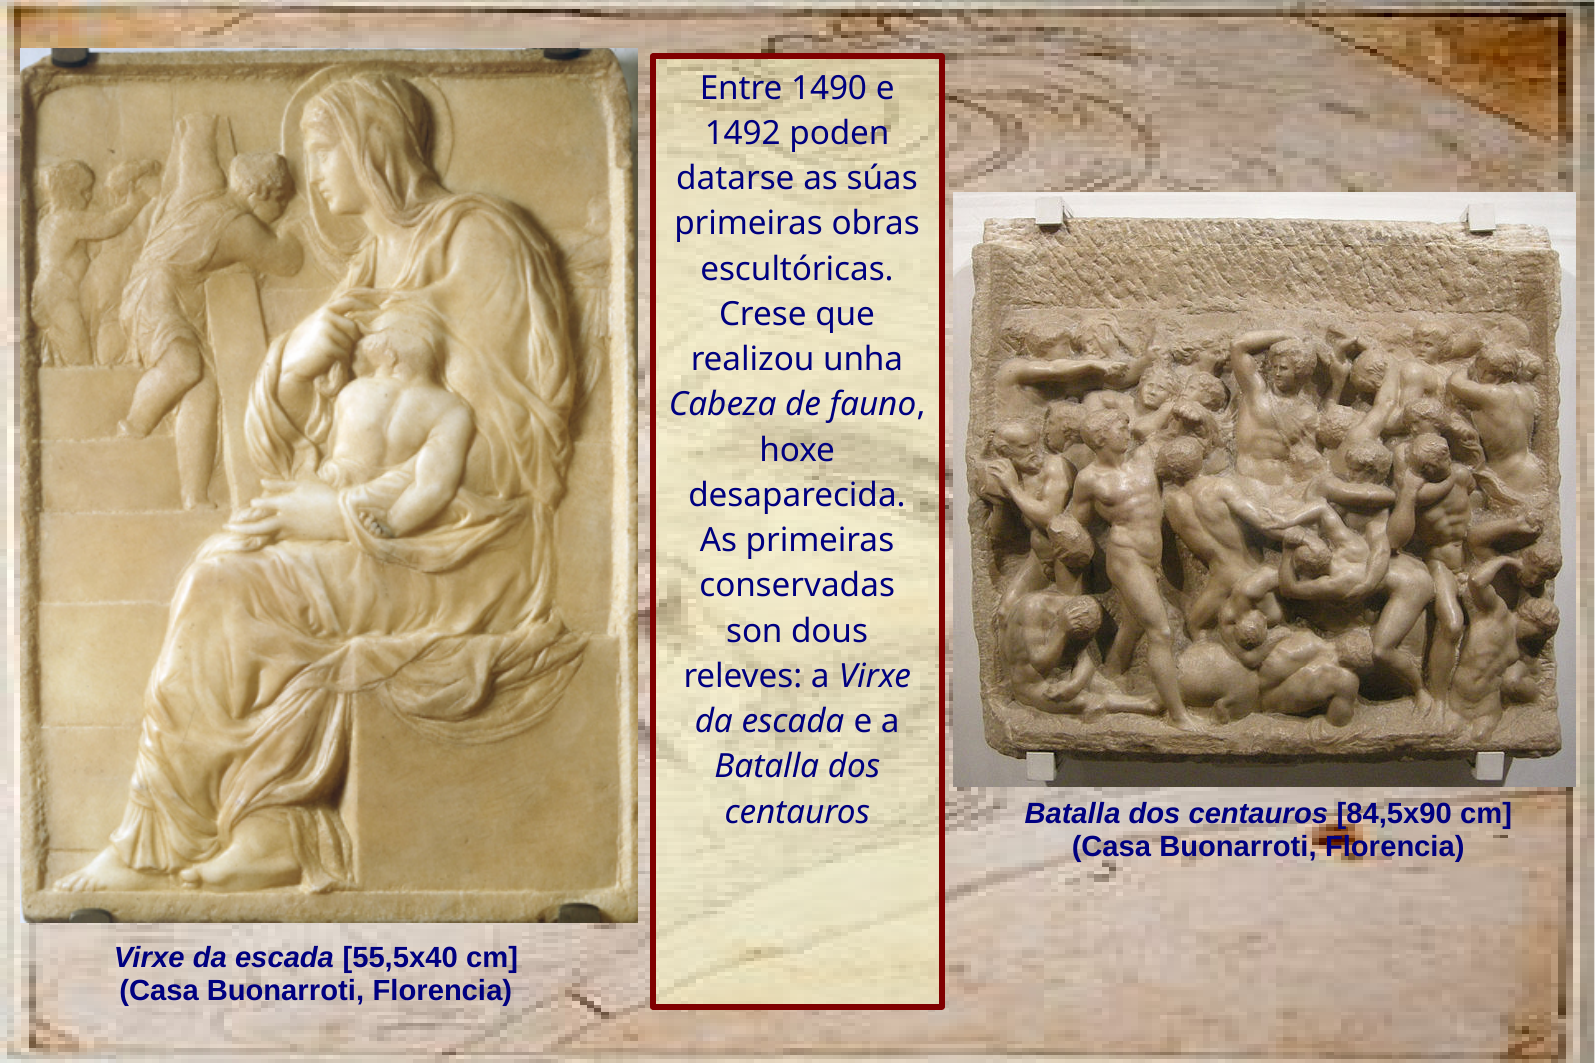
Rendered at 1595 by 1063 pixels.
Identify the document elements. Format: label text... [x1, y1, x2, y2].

picture [0, 0, 1595, 1063]
text_box Entre 1490 e 1492 poden datarse as súas primeiras obras escultóricas. Crese que realizou unha Cabeza de fauno, hoxe desaparecida. As primeiras conservadas son dous releves: a Virxe da escada e a Batalla dos centauros [652, 56, 942, 1007]
text_box Virxe da escada [55,5x40 cm] (Casa Buonarroti, Florencia) [99, 933, 534, 1015]
text_box Batalla dos centauros [84,5x90 cm] (Casa Buonarroti, Florencia) [1009, 789, 1528, 871]
